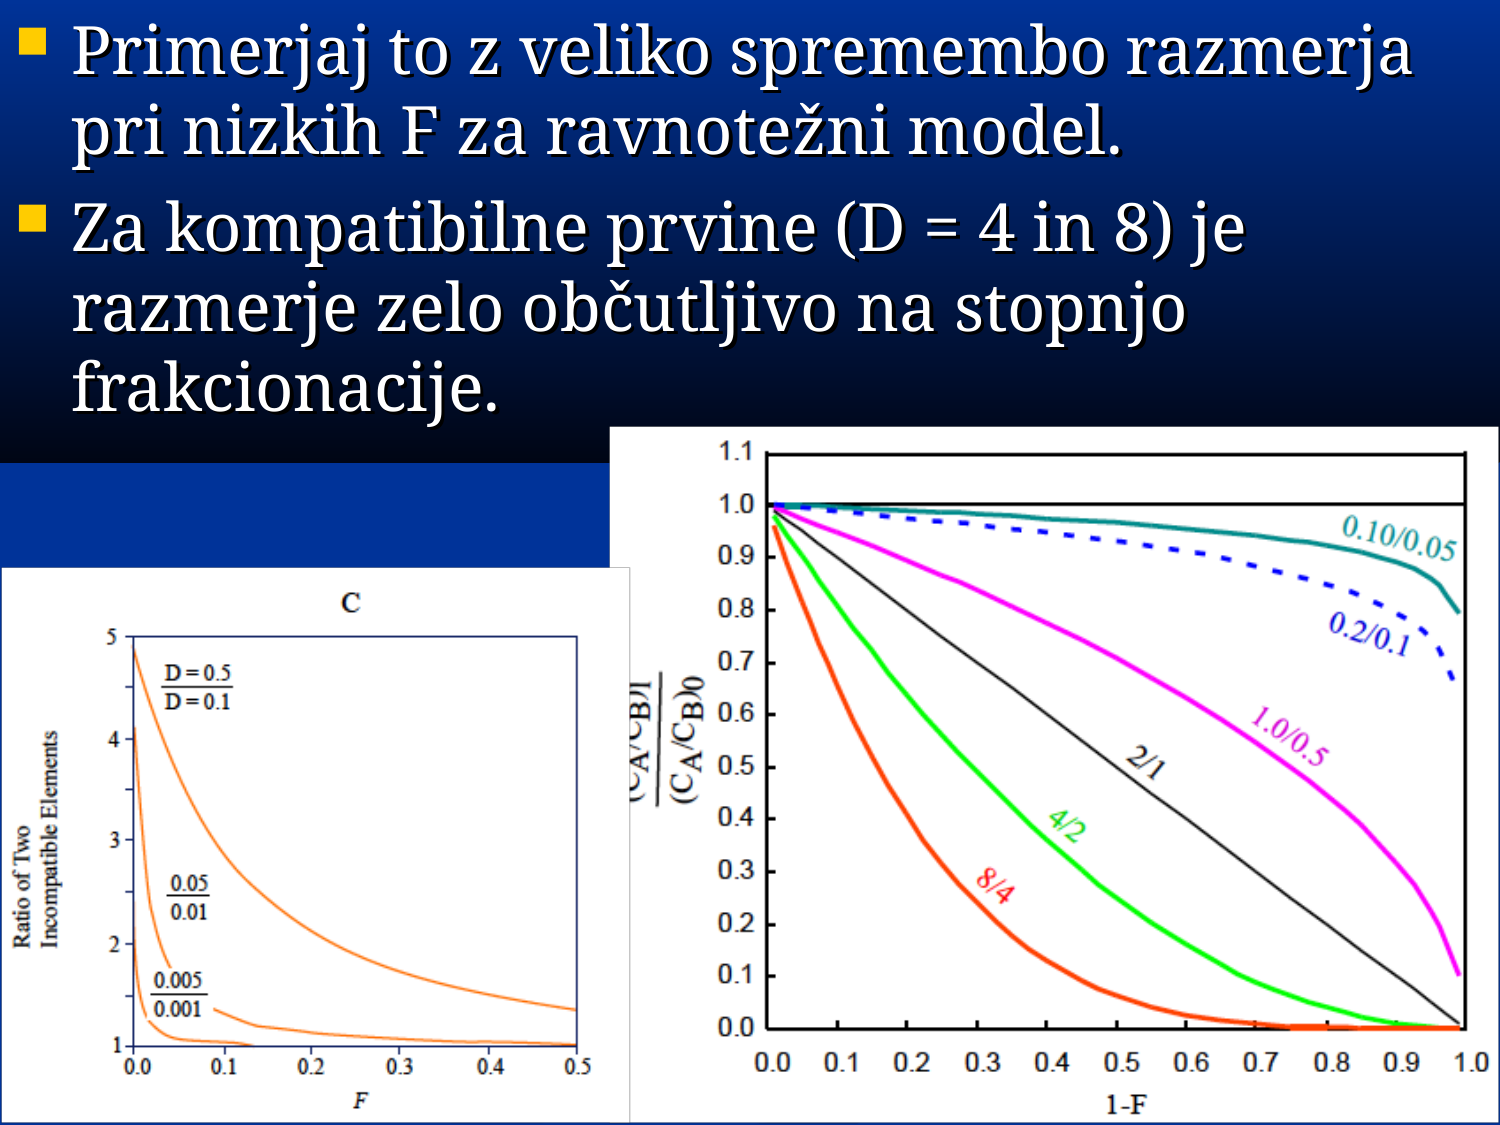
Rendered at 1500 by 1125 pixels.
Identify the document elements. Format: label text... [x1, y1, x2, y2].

text_box [0, 425, 1500, 1125]
list Primerjaj to z veliko spremembo razmerja pri nizkih F za ravnotežni model. Za kompatibilne prvine (D = 4 in 8) je razmerje zelo občutljivo na stopnjo frakcionacije. [0, 0, 1500, 563]
